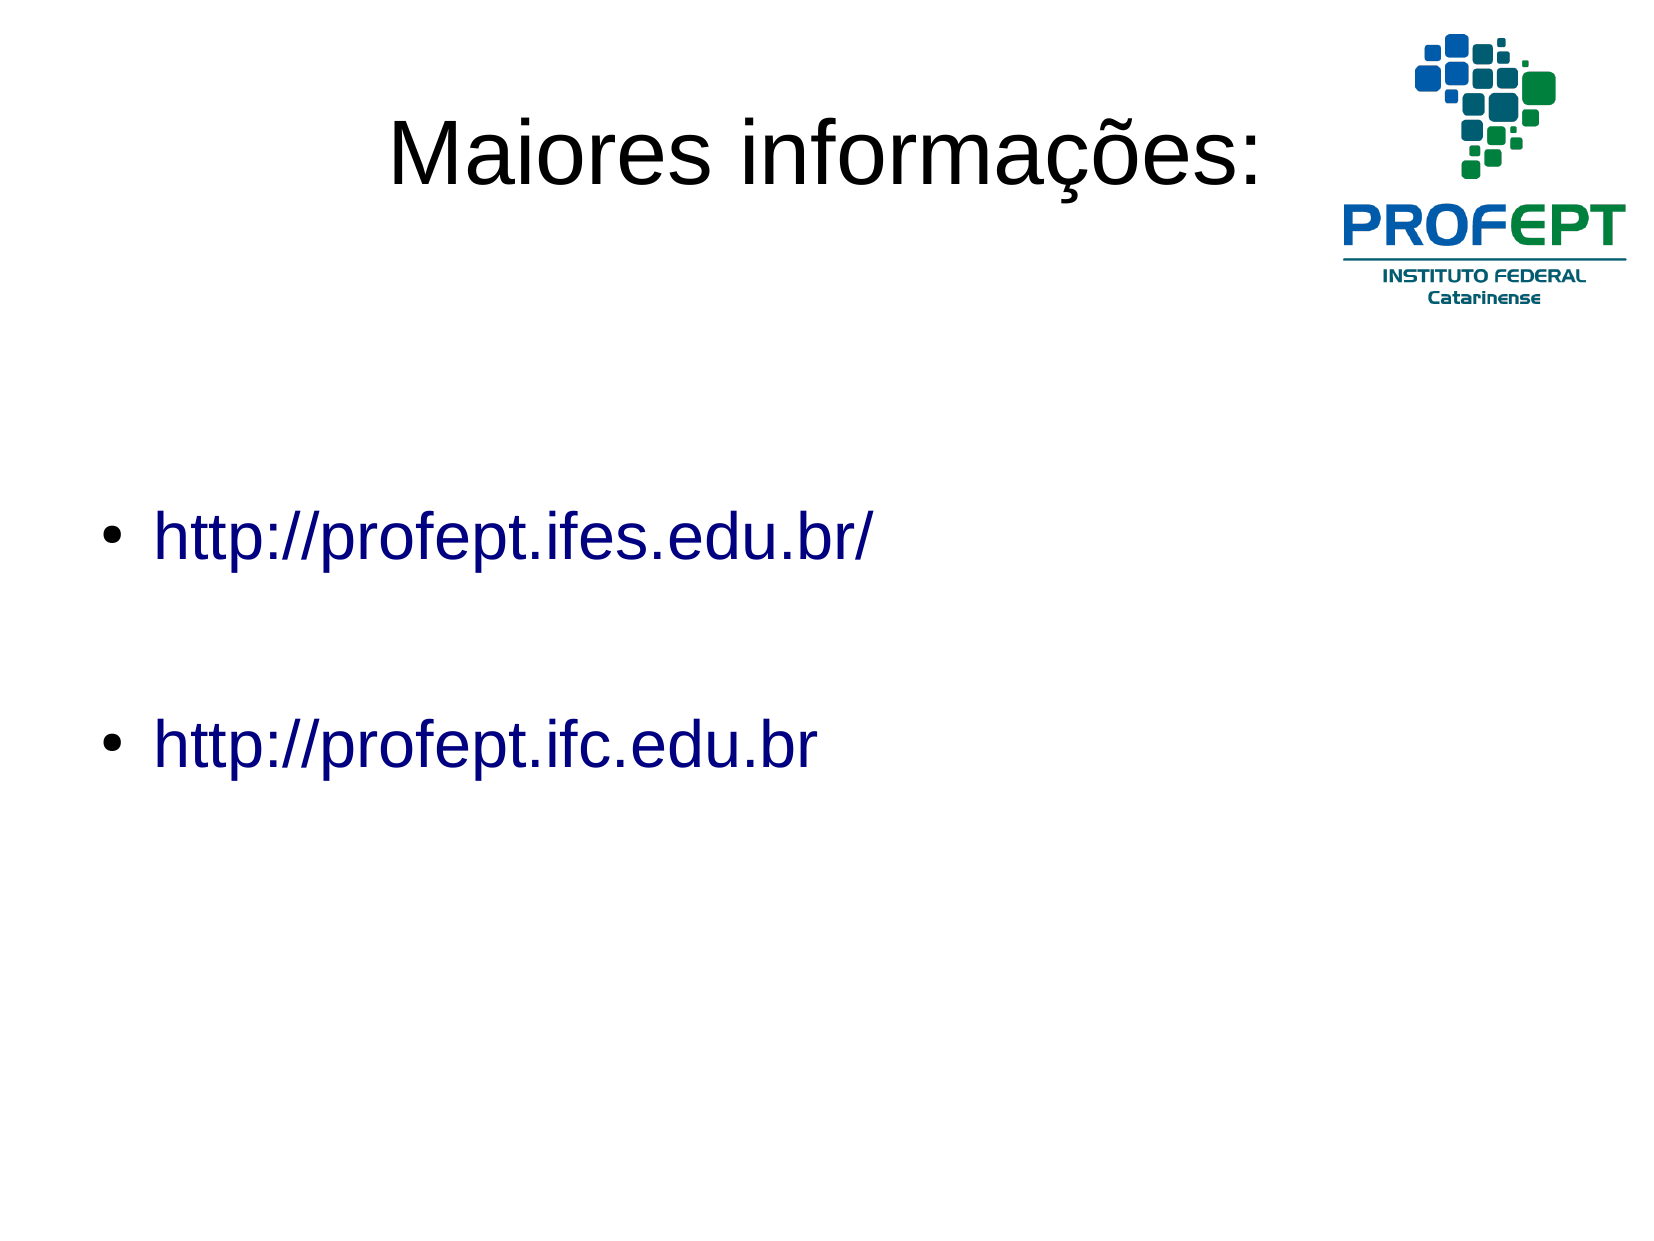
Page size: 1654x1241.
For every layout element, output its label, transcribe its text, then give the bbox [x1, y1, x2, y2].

title Maiores informações: [82, 49, 1322, 257]
picture [1322, 14, 1647, 331]
list http://profept.ifes.edu.br/ http://profept.ifc.edu.br [82, 290, 1571, 1010]
